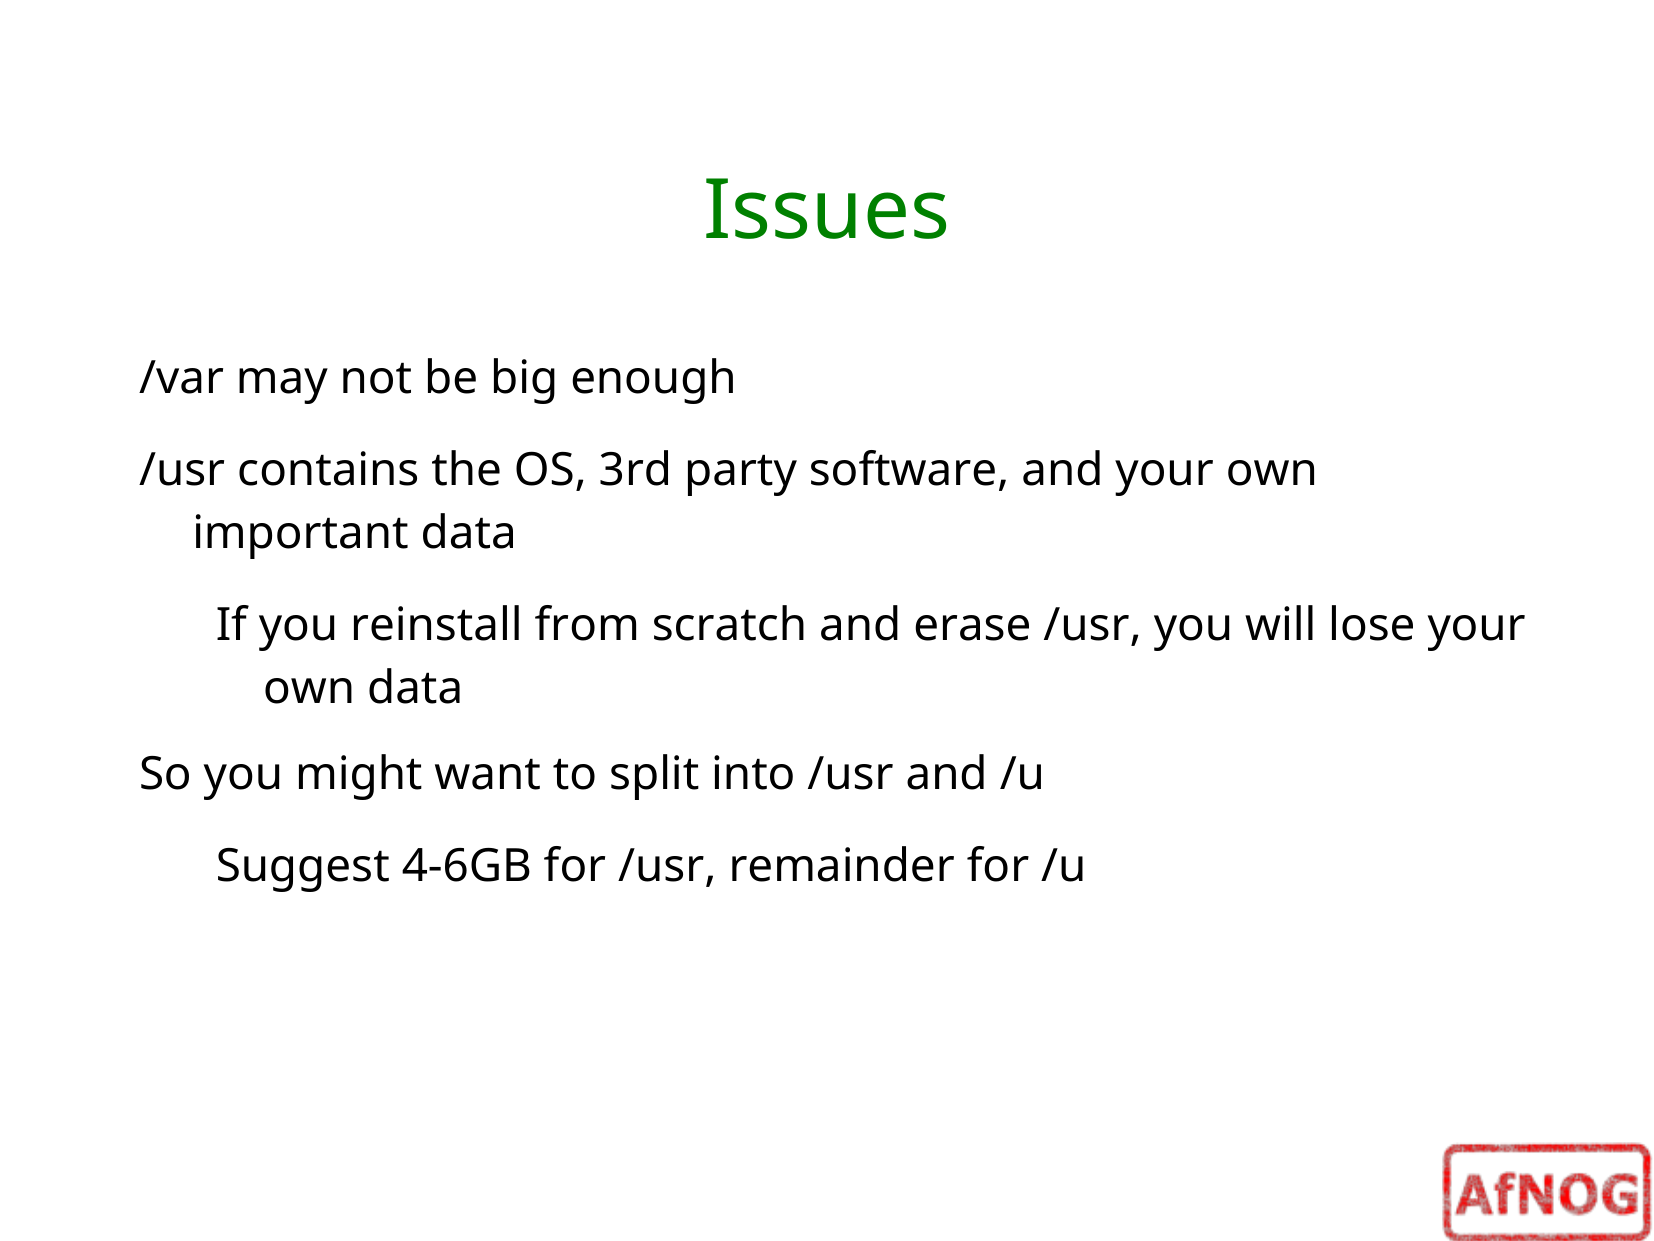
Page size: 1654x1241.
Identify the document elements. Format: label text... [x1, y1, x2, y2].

list /var may not be big enough /usr contains the OS, 3rd party software, and your own important data If you reinstall from scratch and erase /usr, you will lose your own data So you might want to split into /usr and /u Suggest 4-6GB for /usr, remainder for /u [121, 344, 1533, 1127]
picture [1441, 1141, 1654, 1241]
title Issues [121, 102, 1533, 311]
